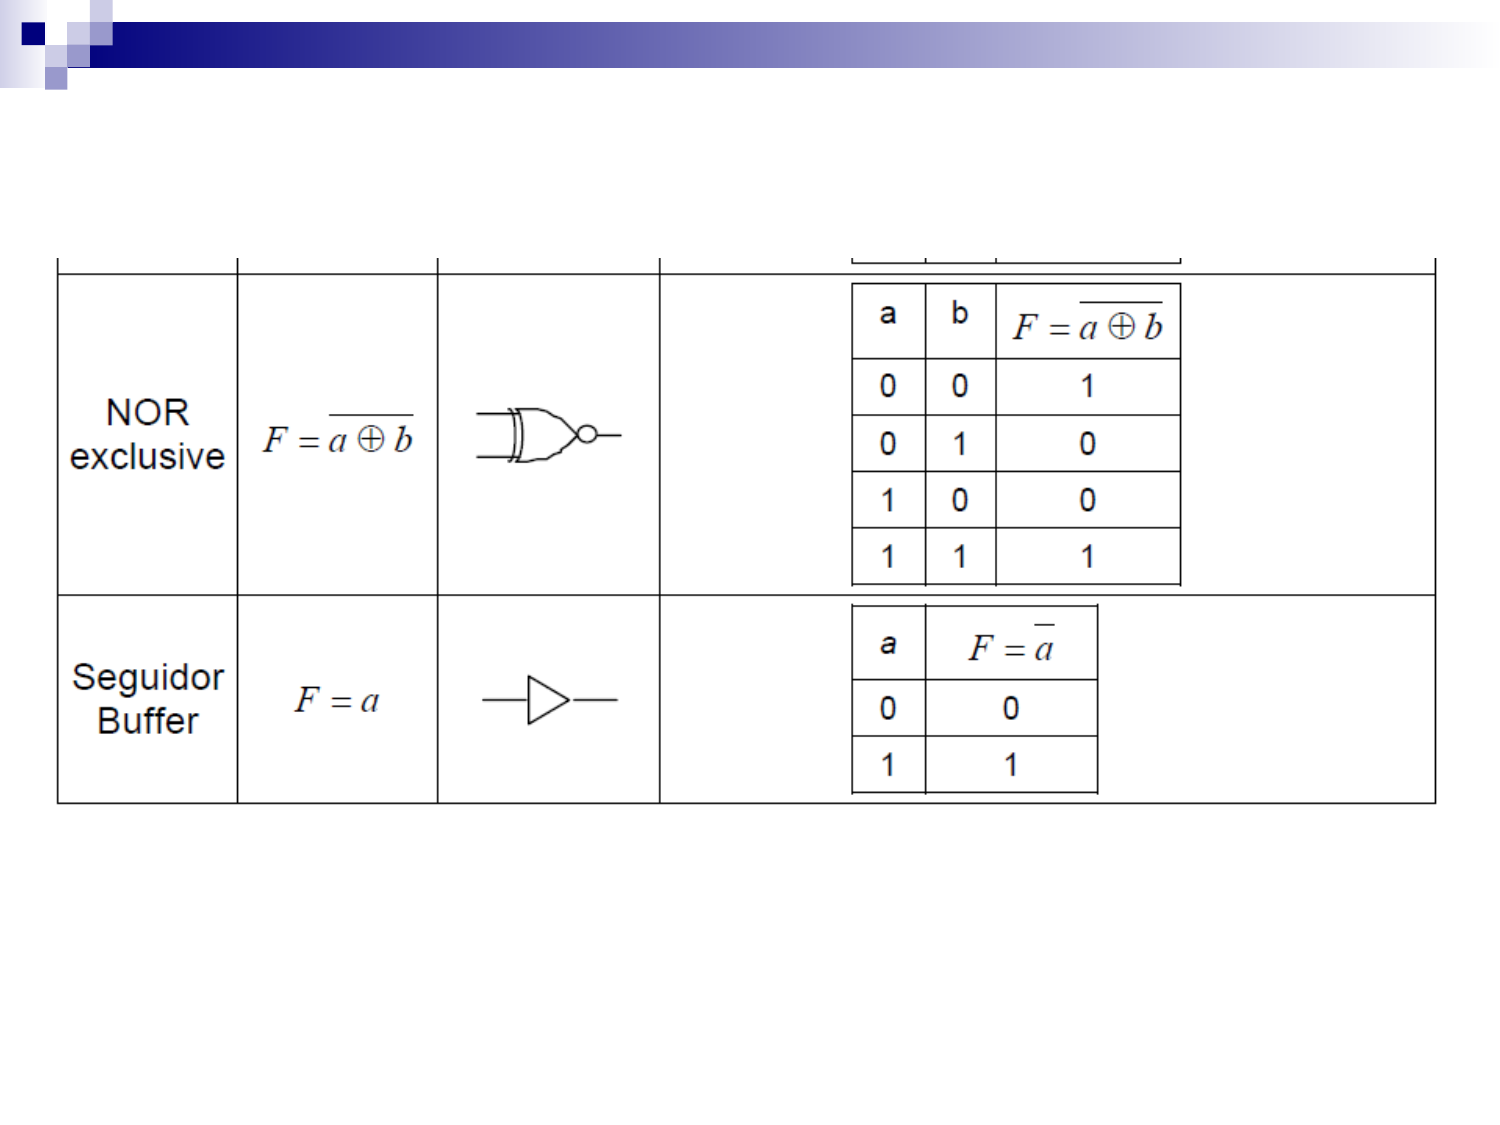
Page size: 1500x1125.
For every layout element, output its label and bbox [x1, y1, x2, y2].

picture [40, 258, 1460, 867]
